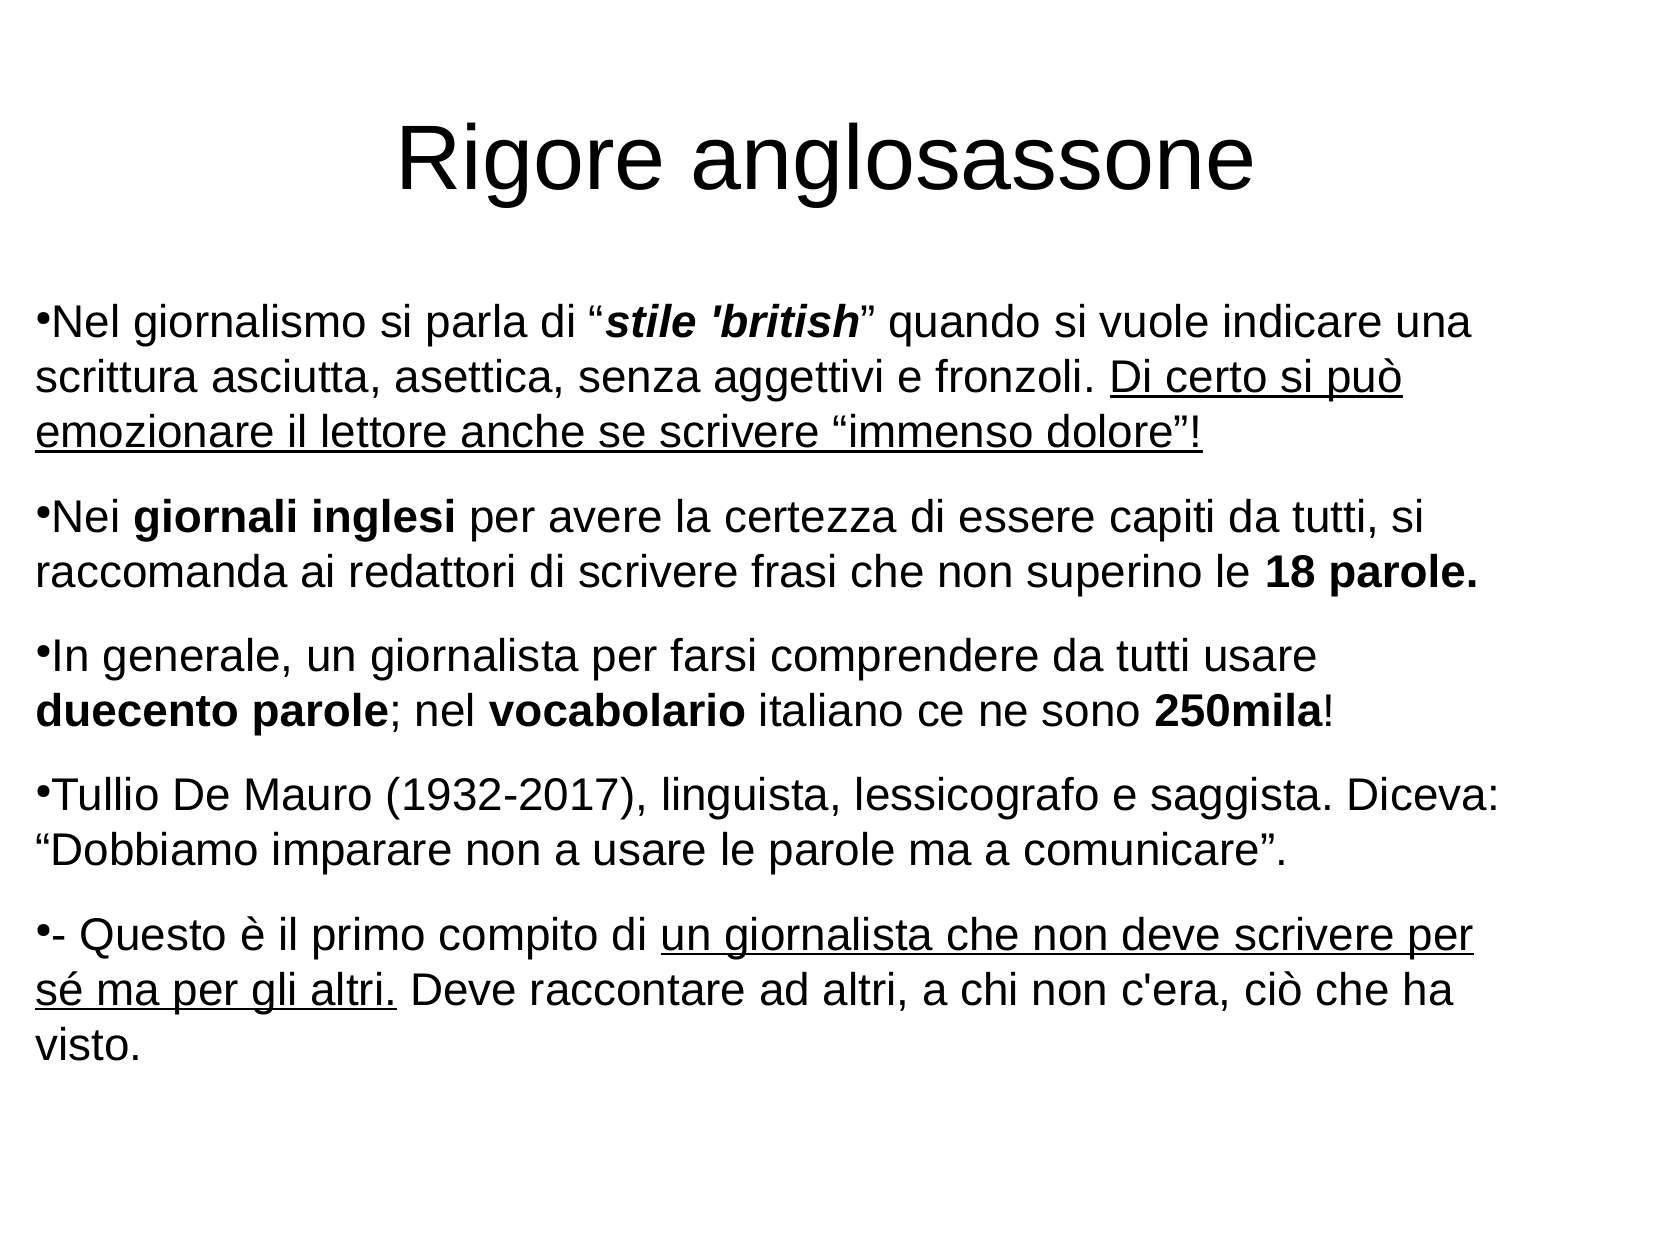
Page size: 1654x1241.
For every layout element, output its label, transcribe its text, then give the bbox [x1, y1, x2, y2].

title Rigore anglosassone [82, 49, 1571, 257]
list Nel giornalismo si parla di “stile 'british” quando si vuole indicare una scrittura asciutta, asettica, senza aggettivi e fronzoli. Di certo si può emozionare il lettore anche se scrivere “immenso dolore”! Nei giornali inglesi per avere la certezza di essere capiti da tutti, si raccomanda ai redattori di scrivere frasi che non superino le 18 parole. In generale, un giornalista per farsi comprendere da tutti usare duecento parole; nel vocabolario italiano ce ne sono 250mila! Tullio De Mauro (1932-2017), linguista, lessicografo e saggista. Diceva: “Dobbiamo imparare non a usare le parole ma a comunicare”. - Questo è il primo compito di un giornalista che non deve scrivere per sé ma per gli altri. Deve raccontare ad altri, a chi non c'era, ciò che ha visto. [35, 291, 1524, 1131]
